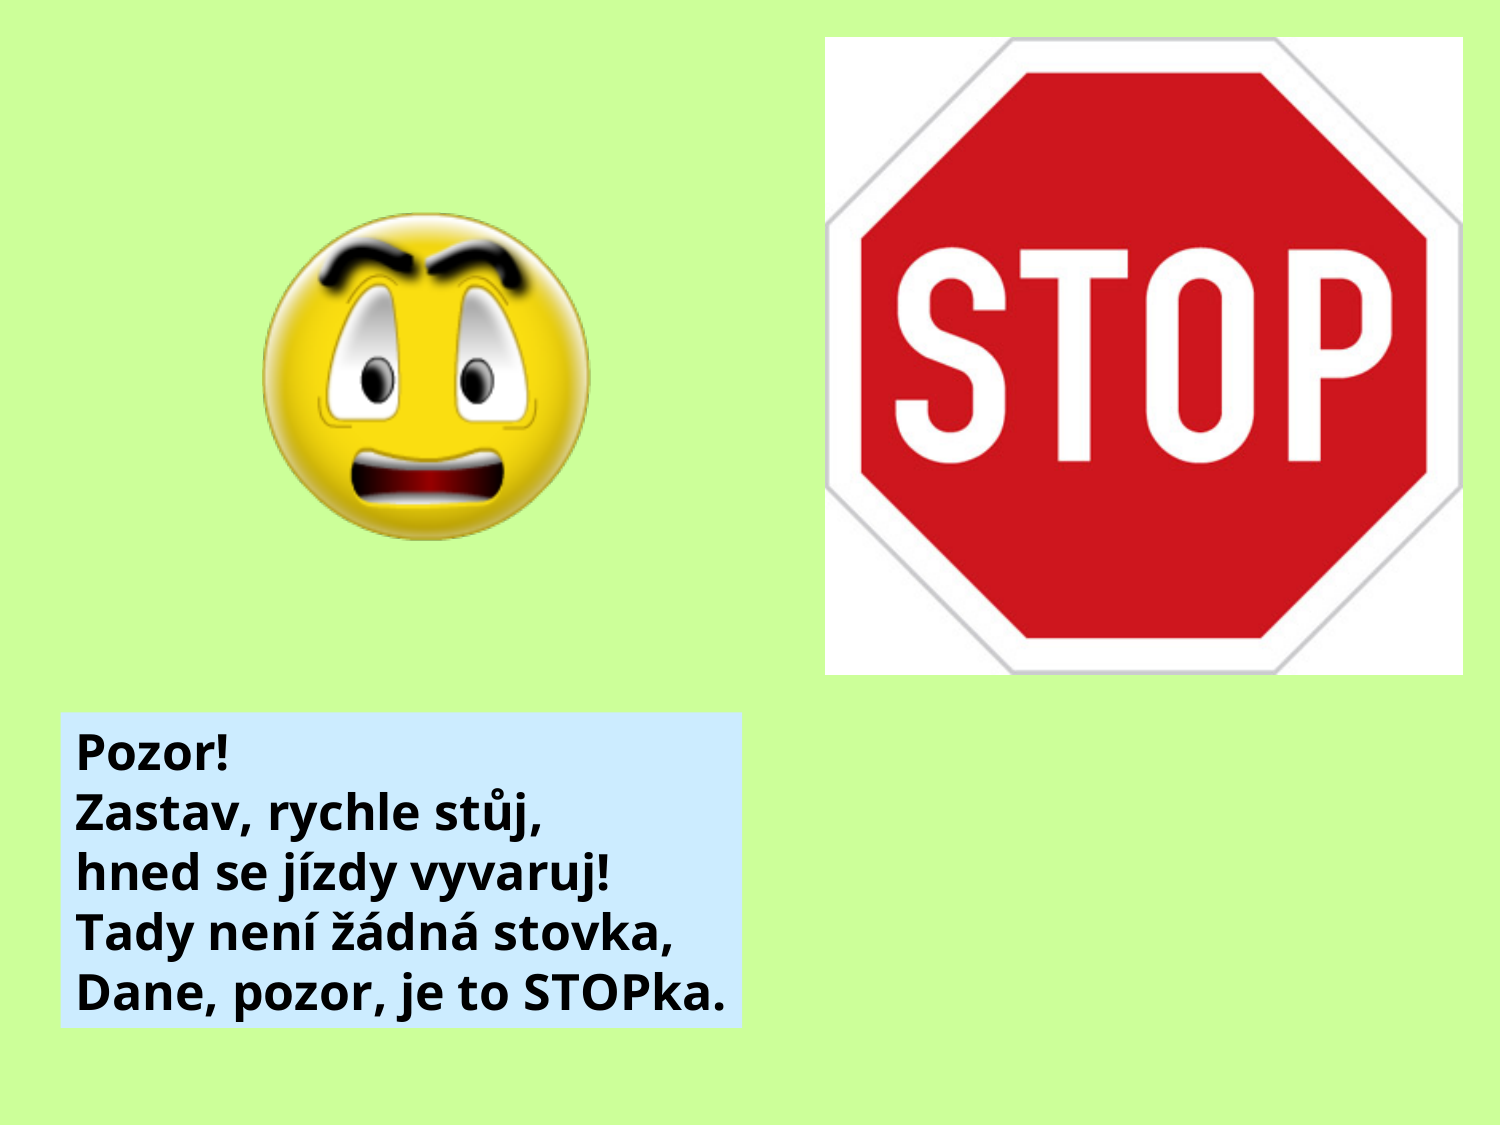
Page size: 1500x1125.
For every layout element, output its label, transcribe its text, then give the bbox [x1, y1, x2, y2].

picture [825, 37, 1463, 676]
text_box Pozor! Zastav, rychle stůj, hned se jízdy vyvaruj! Tady není žádná stovka, Dane, pozor, je to STOPka. [60, 712, 743, 1028]
picture [262, 212, 593, 563]
